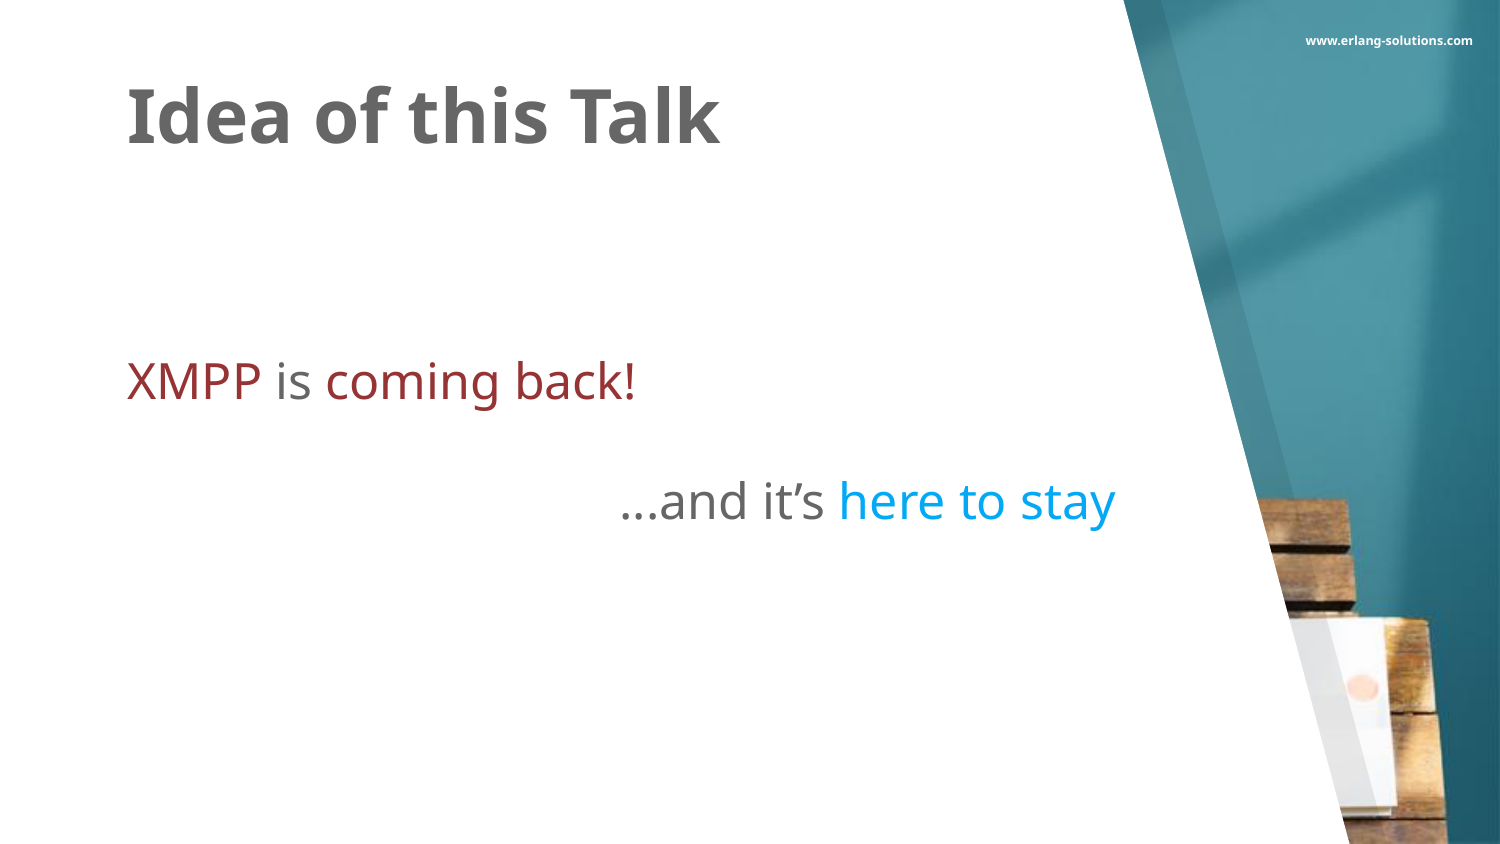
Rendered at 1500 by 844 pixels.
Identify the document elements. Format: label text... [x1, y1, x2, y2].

picture [1124, 0, 1500, 844]
subtitle XMPP is coming back! ...and it’s here to stay [112, 334, 1132, 675]
title Idea of this Talk [112, 0, 974, 174]
